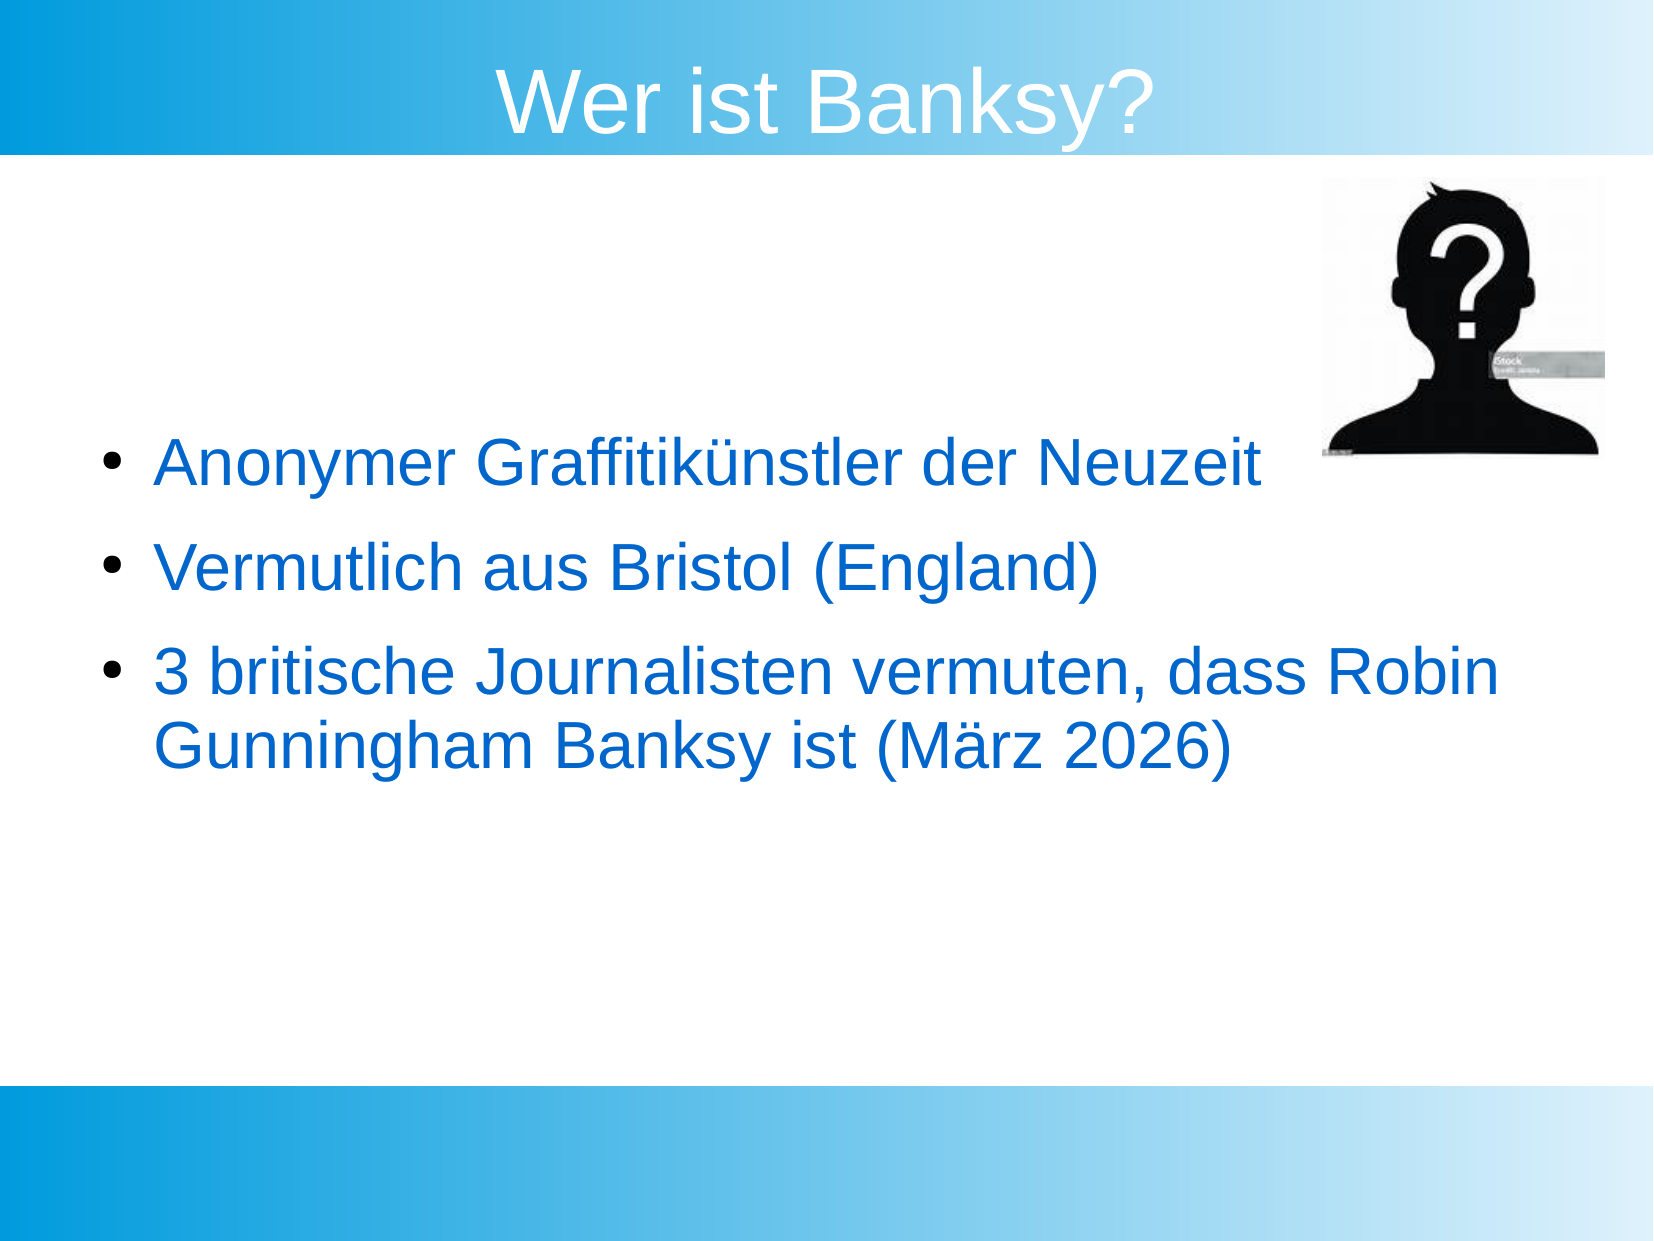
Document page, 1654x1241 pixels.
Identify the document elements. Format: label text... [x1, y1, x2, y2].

title Wer ist Banksy? [82, 49, 1571, 155]
picture [1322, 177, 1605, 459]
list Anonymer Graffitikünstler der Neuzeit Vermutlich aus Bristol (England) 3 britische Journalisten vermuten, dass Robin Gunningham Banksy ist (März 2026) [82, 425, 1571, 1010]
